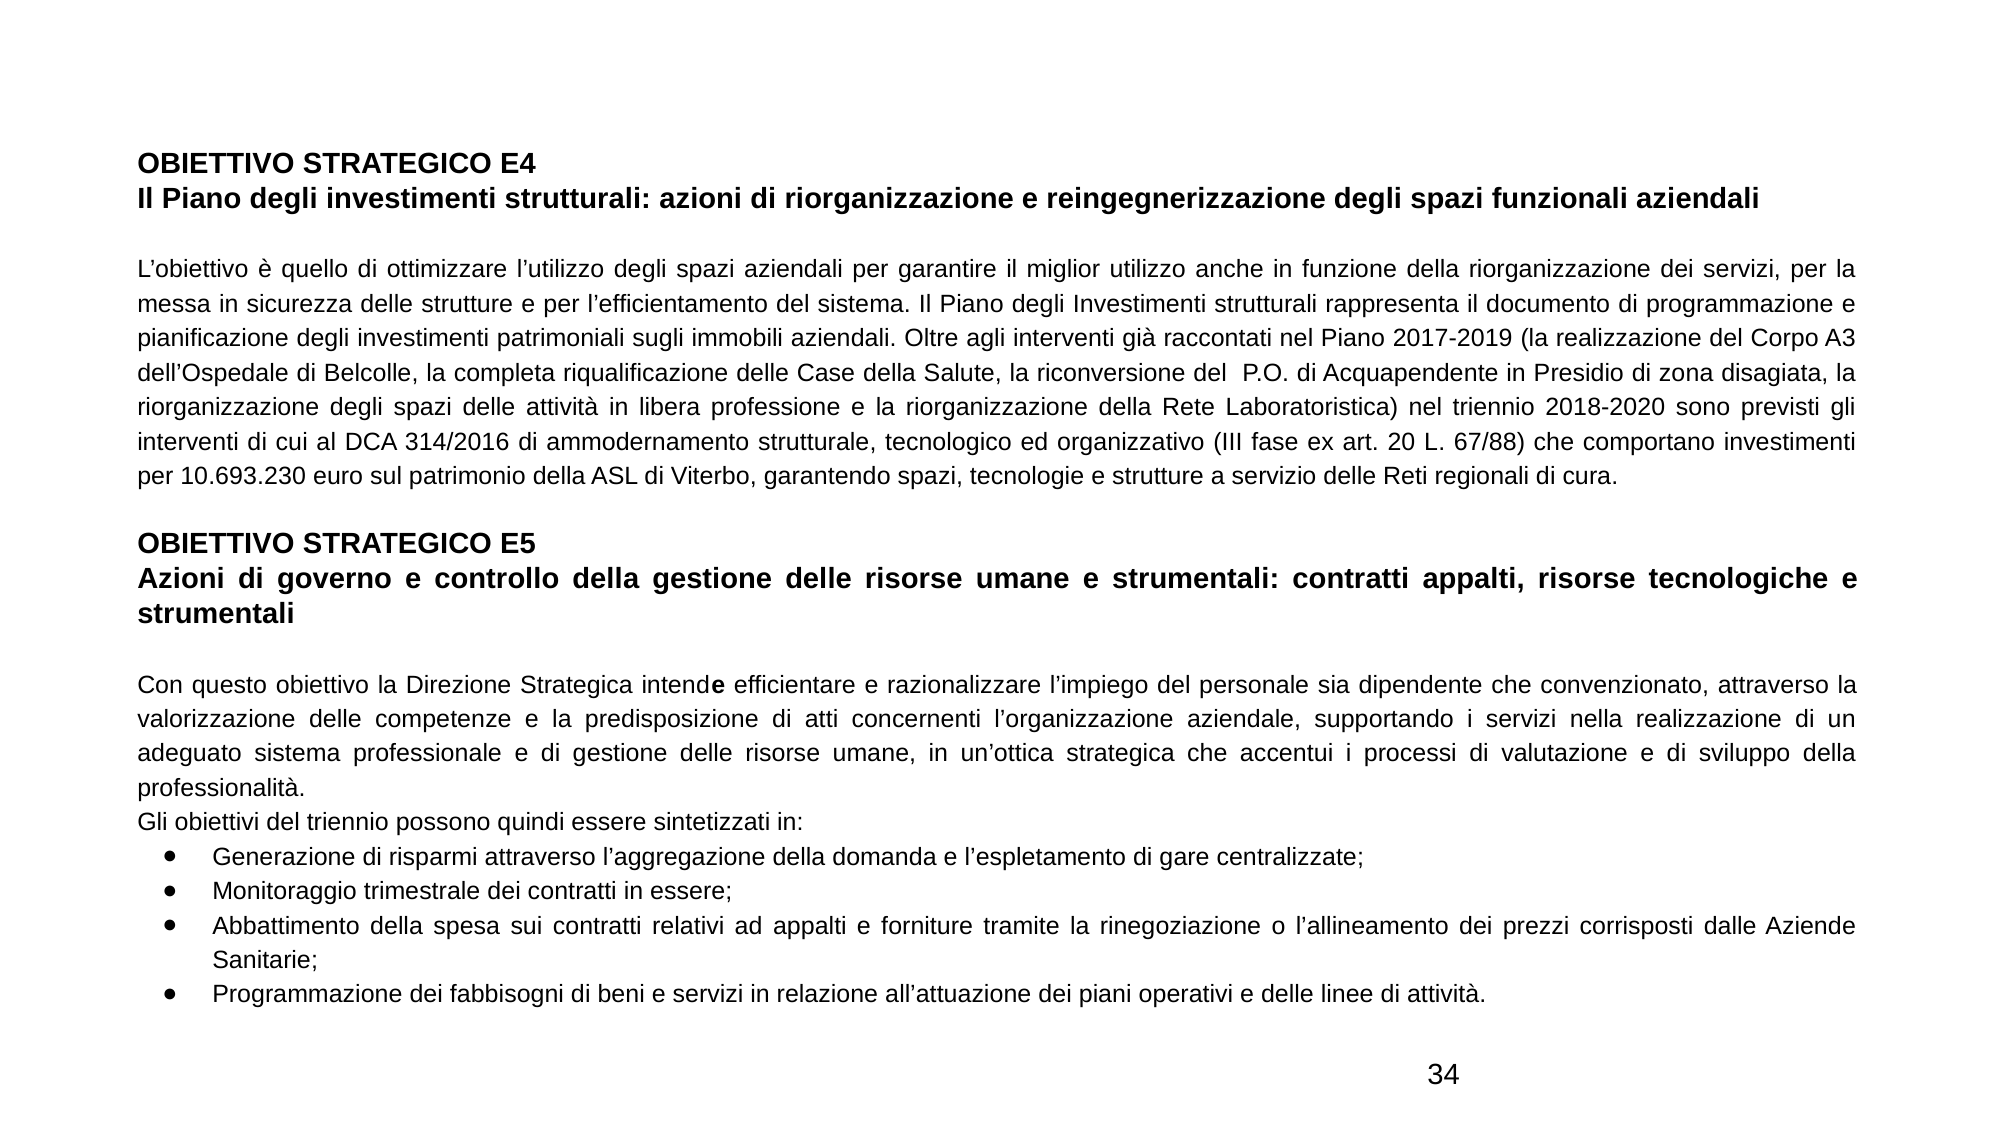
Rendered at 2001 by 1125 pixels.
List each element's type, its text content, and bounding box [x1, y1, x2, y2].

slide_number <numero> [1412, 1042, 1863, 1103]
text_box OBIETTIVO STRATEGICO E4 Il Piano degli investimenti strutturali: azioni di riorganizzazione e reingegnerizzazione degli spazi funzionali aziendali L’obiettivo è quello di ottimizzare l’utilizzo degli spazi aziendali per garantire il miglior utilizzo anche in funzione della riorganizzazione dei servizi, per la messa in sicurezza delle strutture e per l’efficientamento del sistema. Il Piano degli Investimenti strutturali rappresenta il documento di programmazione e pianificazione degli investimenti patrimoniali sugli immobili aziendali. Oltre agli interventi già raccontati nel Piano 2017-2019 (la realizzazione del Corpo A3 dell’Ospedale di Belcolle, la completa riqualificazione delle Case della Salute, la riconversione del P.O. di Acquapendente in Presidio di zona disagiata, la riorganizzazione degli spazi delle attività in libera professione e la riorganizzazione della Rete Laboratoristica) nel triennio 2018-2020 sono previsti gli interventi di cui al DCA 314/2016 di ammodernamento strutturale, tecnologico ed organizzativo (III fase ex art. 20 L. 67/88) che comportano investimenti per 10.693.230 euro sul patrimonio della ASL di Viterbo, garantendo spazi, tecnologie e strutture a servizio delle Reti regionali di cura. OBIETTIVO STRATEGICO E5 Azioni di governo e controllo della gestione delle risorse umane e strumentali: contratti appalti, risorse tecnologiche e strumentali Con questo obiettivo la Direzione Strategica intende efficientare e razionalizzare l’impiego del personale sia dipendente che convenzionato, attraverso la valorizzazione delle competenze e la predisposizione di atti concernenti l’organizzazione aziendale, supportando i servizi nella realizzazione di un adeguato sistema professionale e di gestione delle risorse umane, in un’ottica strategica che accentui i processi di valutazione e di sviluppo della professionalità. Gli obiettivi del triennio possono quindi essere sintetizzati in: Generazione di risparmi attraverso l’aggregazione della domanda e l’espletamento di gare centralizzate; Monitoraggio trimestrale dei contratti in essere; Abbattimento della spesa sui contratti relativi ad appalti e forniture tramite la rinegoziazione o l’allineamento dei prezzi corrisposti dalle Aziende Sanitarie; Programmazione dei fabbisogni di beni e servizi in relazione all’attuazione dei piani operativi e delle linee di attività. [122, 66, 1875, 1125]
